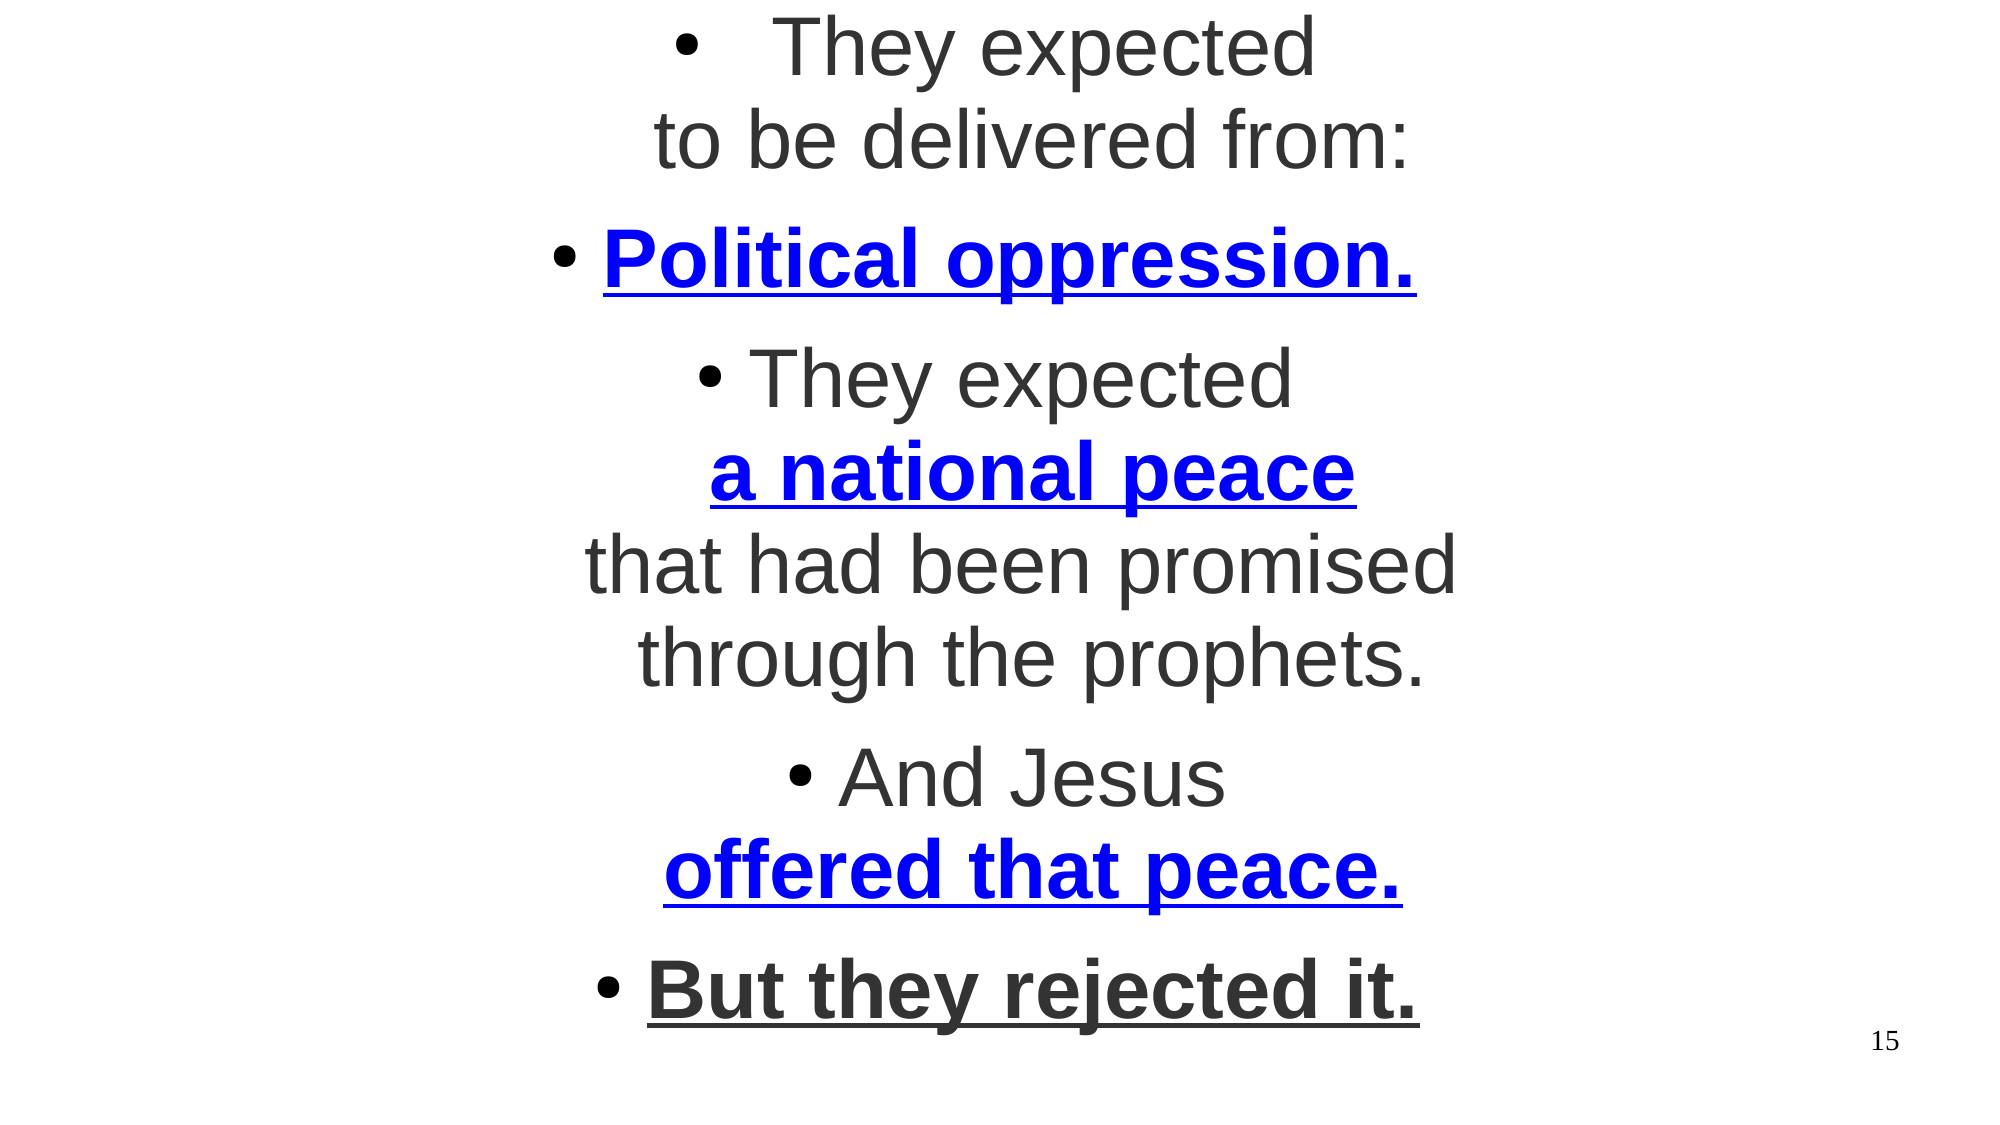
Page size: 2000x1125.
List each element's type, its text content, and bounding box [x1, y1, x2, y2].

list They expected to be delivered from: Political oppression. They expected a national peace that had been promised through the prophets. And Jesus offered that peace. But they rejected it. [0, 0, 1996, 1123]
